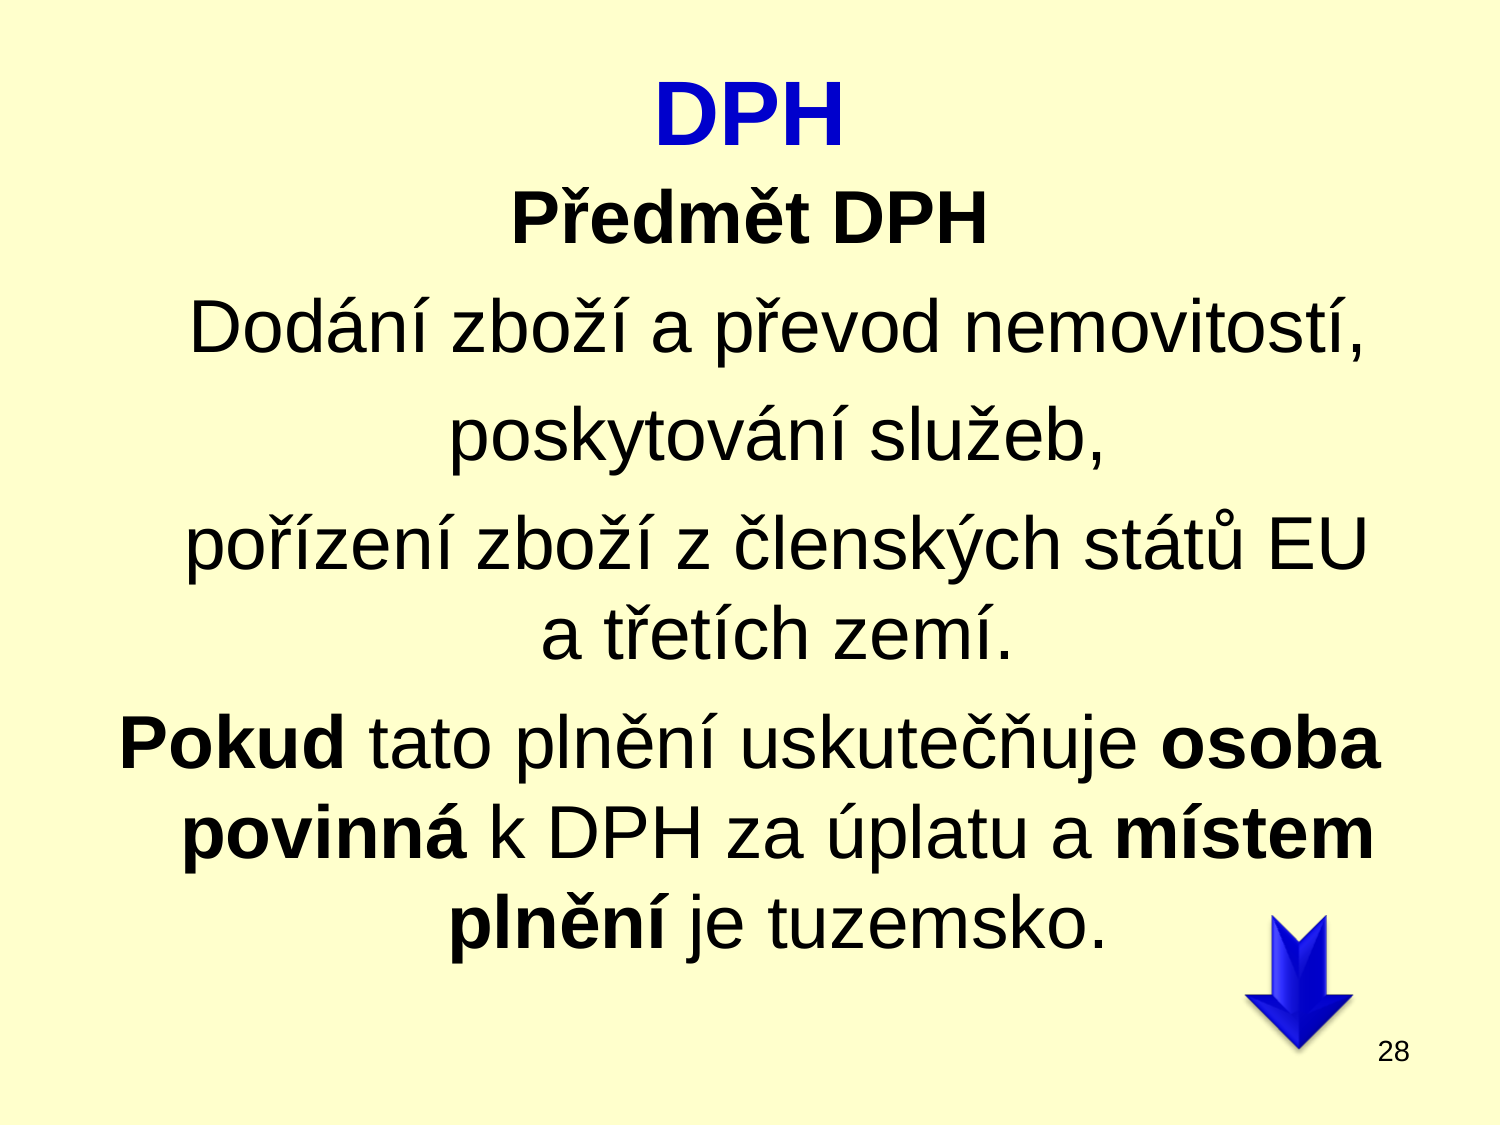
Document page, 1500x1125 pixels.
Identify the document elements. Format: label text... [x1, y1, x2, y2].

picture [1235, 910, 1363, 1063]
title DPH [75, 45, 1426, 160]
list Předmět DPH Dodání zboží a převod nemovitostí, poskytování služeb, pořízení zboží z členských států EU a třetích zemí. Pokud tato plnění uskutečňuje osoba povinná k DPH za úplatu a místem plnění je tuzemsko. [75, 160, 1426, 971]
text_box <číslo> [1074, 1024, 1426, 1103]
